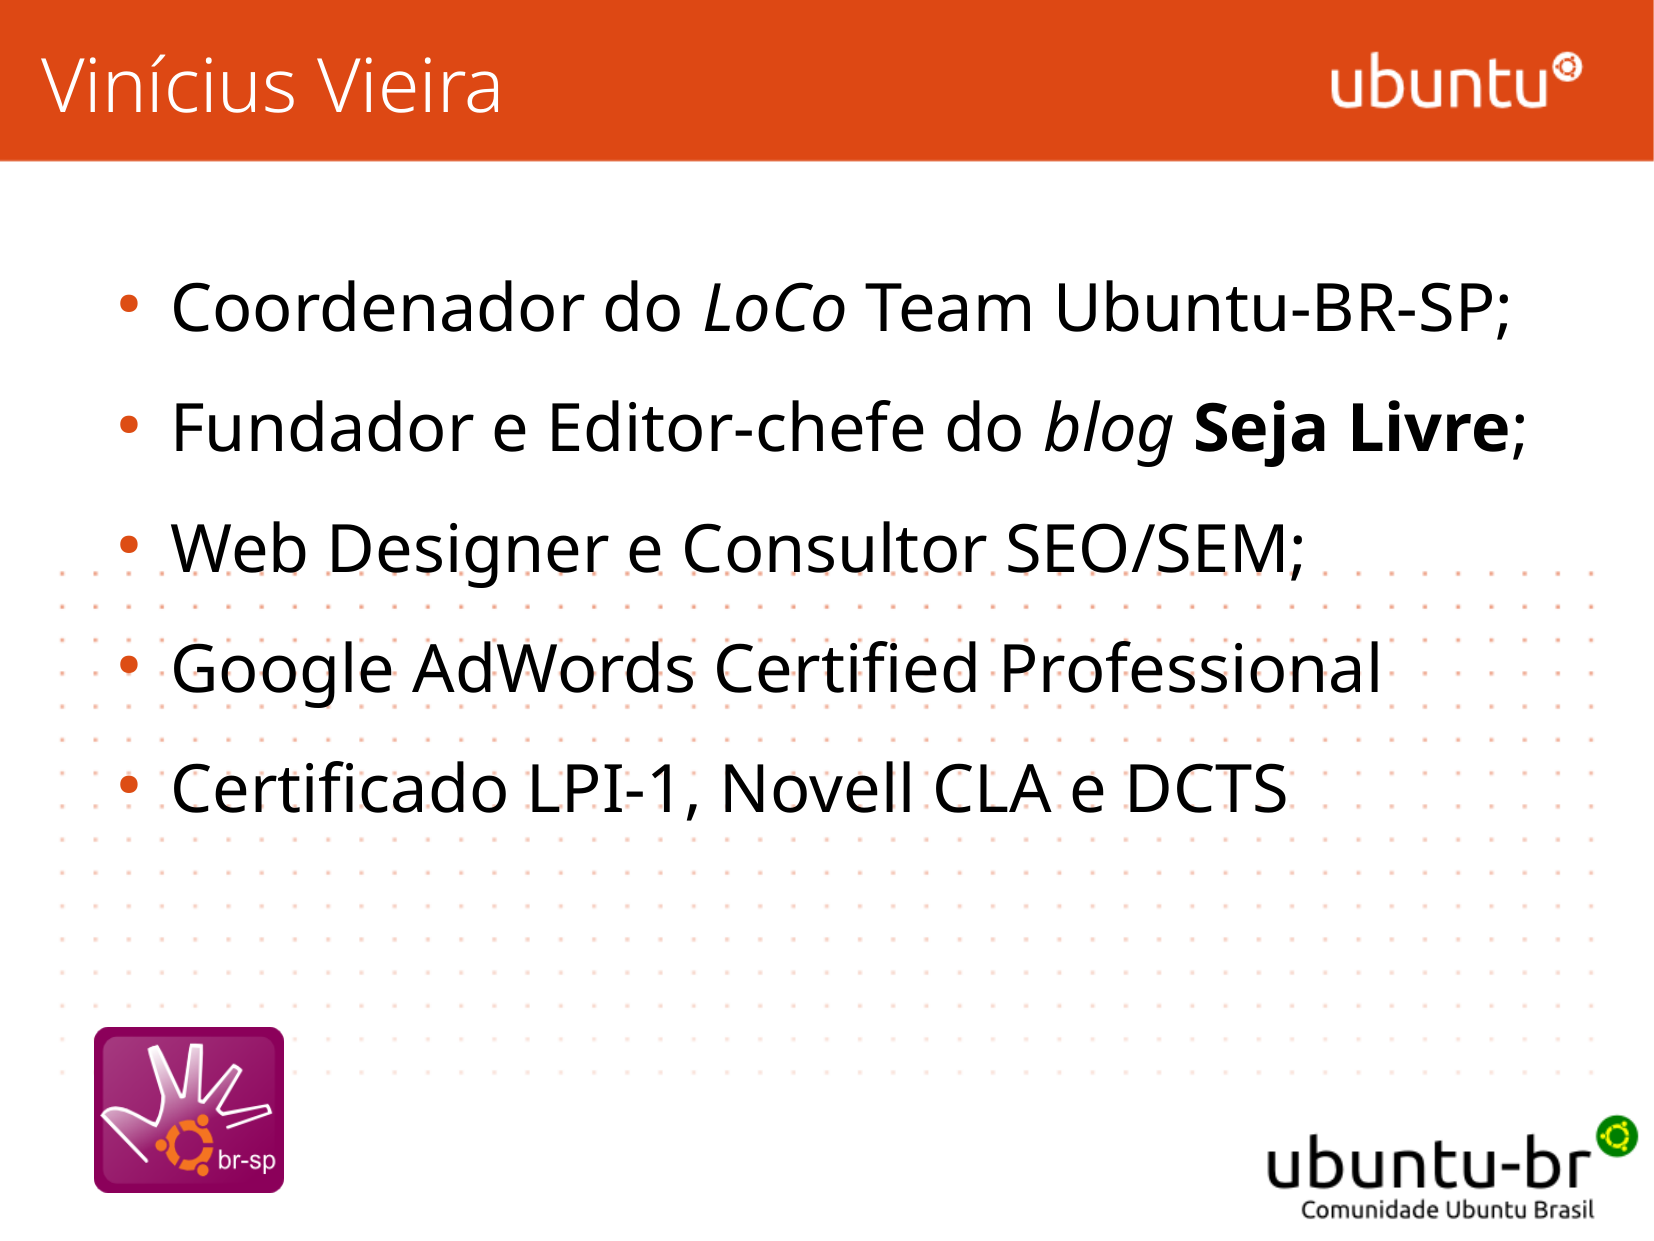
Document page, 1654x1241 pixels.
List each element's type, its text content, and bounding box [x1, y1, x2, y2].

title Vinícius Vieira [41, 31, 1300, 136]
picture [0, 0, 1654, 1241]
list Coordenador do LoCo Team Ubuntu-BR-SP; Fundador e Editor-chefe do blog Seja Livre; Web Designer e Consultor SEO/SEM; Google AdWords Certified Professional Certificado LPI-1, Novell CLA e DCTS [99, 260, 1555, 980]
